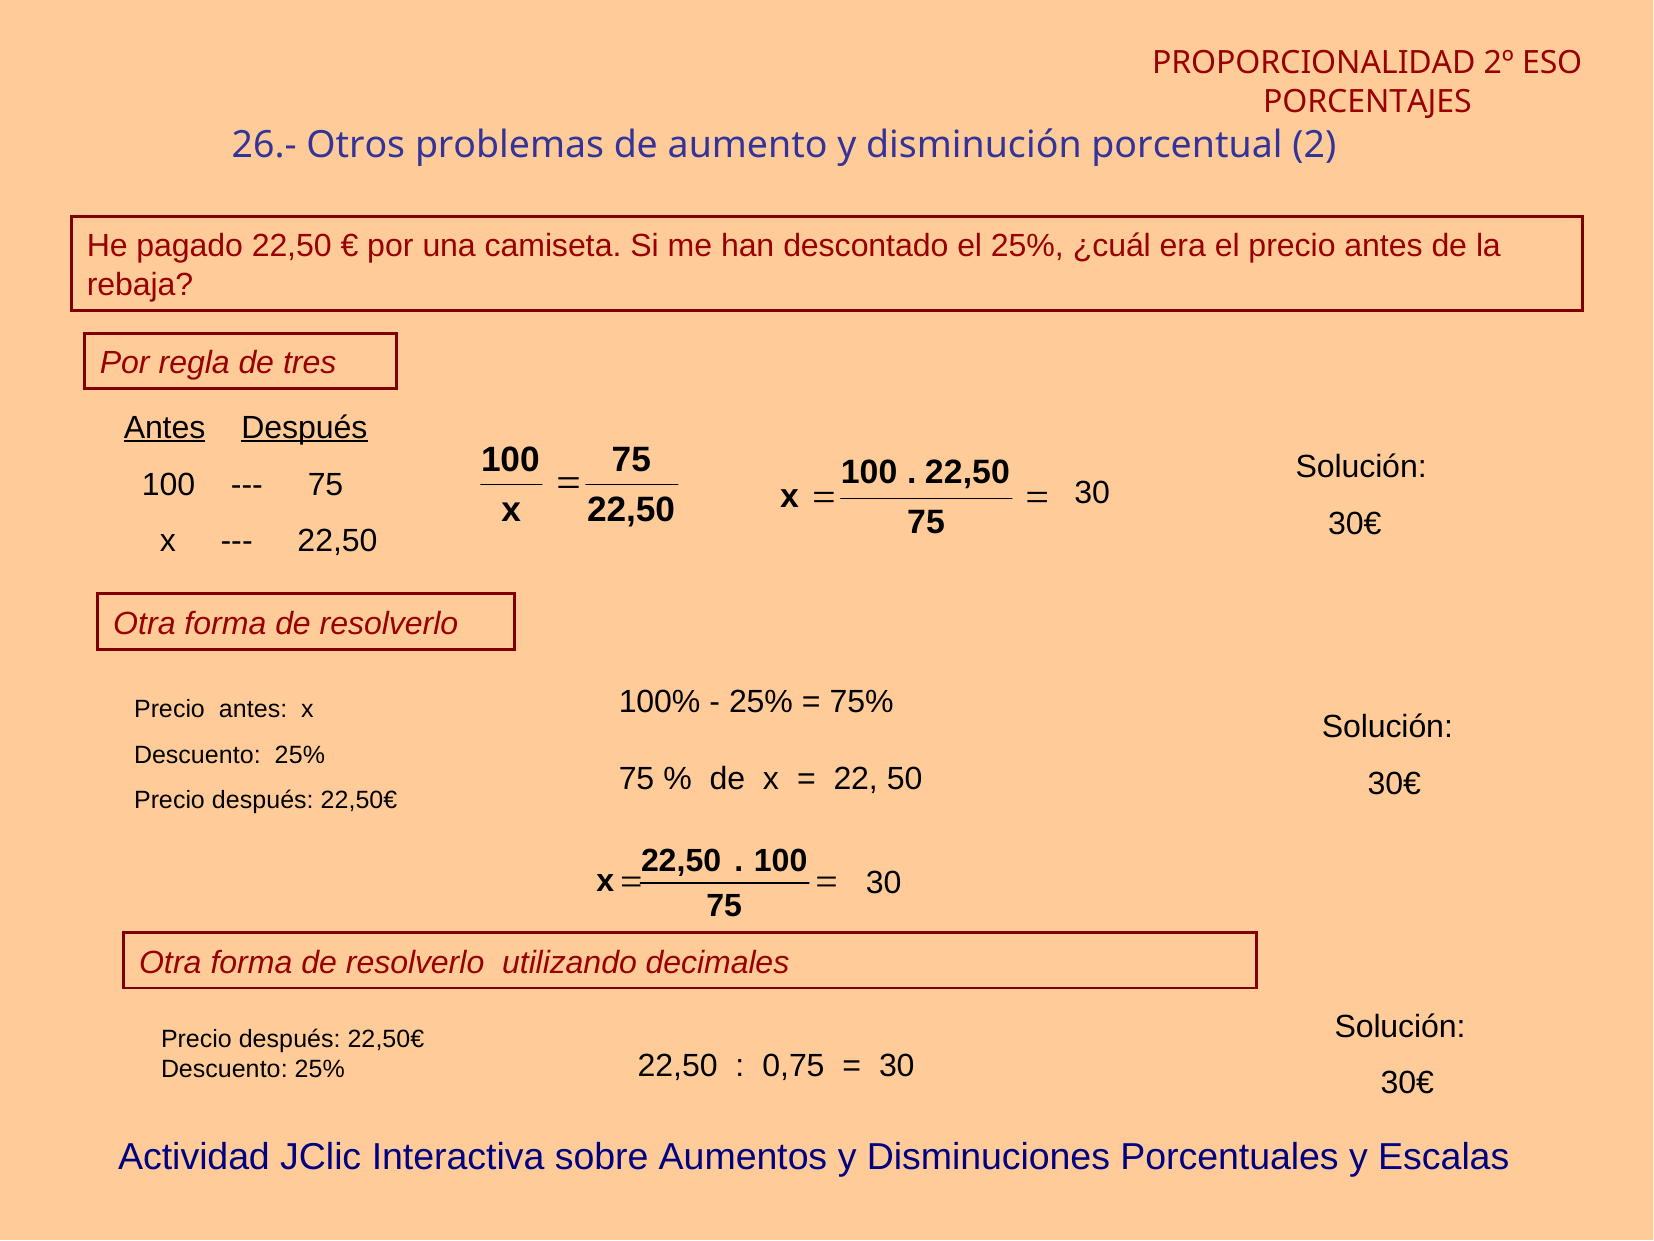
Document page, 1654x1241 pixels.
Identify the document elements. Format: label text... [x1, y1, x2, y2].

text_box Solución: 30€ [1308, 997, 1504, 1109]
text_box Antes Después 100 --- 75 x --- 22,50 [97, 398, 411, 566]
text_box 26.- Otros problemas de aumento y disminución porcentual (2) [216, 112, 1353, 173]
chart [475, 437, 684, 535]
text_box Otra forma de resolverlo utilizando decimales [123, 932, 1257, 988]
text_box Actividad JClic Interactiva sobre Aumentos y Disminuciones Porcentuales y Escalas [103, 1127, 1551, 1199]
chart [774, 450, 1049, 541]
text_box 100% - 25% = 75% [592, 672, 1062, 727]
text_box PROPORCIONALIDAD 2º ESO PORCENTAJES [1137, 34, 1598, 127]
text_box Precio antes: x Descuento: 25% Precio después: 22,50€ [110, 685, 489, 822]
text_box Solución: 30€ [1295, 698, 1491, 809]
text_box 30 [1048, 463, 1179, 518]
text_box 75 % de x = 22, 50 [592, 750, 1062, 805]
text_box 22,50 : 0,75 = 30 [611, 1036, 931, 1091]
text_box Por regla de tres [84, 333, 397, 389]
chart [592, 840, 836, 924]
text_box He pagado 22,50 € por una camiseta. Si me han descontado el 25%, ¿cuál era el precio antes de la rebaja? [71, 216, 1583, 311]
text_box Precio después: 22,50€ Descuento: 25% [137, 1014, 441, 1090]
text_box 30 [839, 854, 970, 909]
text_box Otra forma de resolverlo [97, 593, 515, 650]
